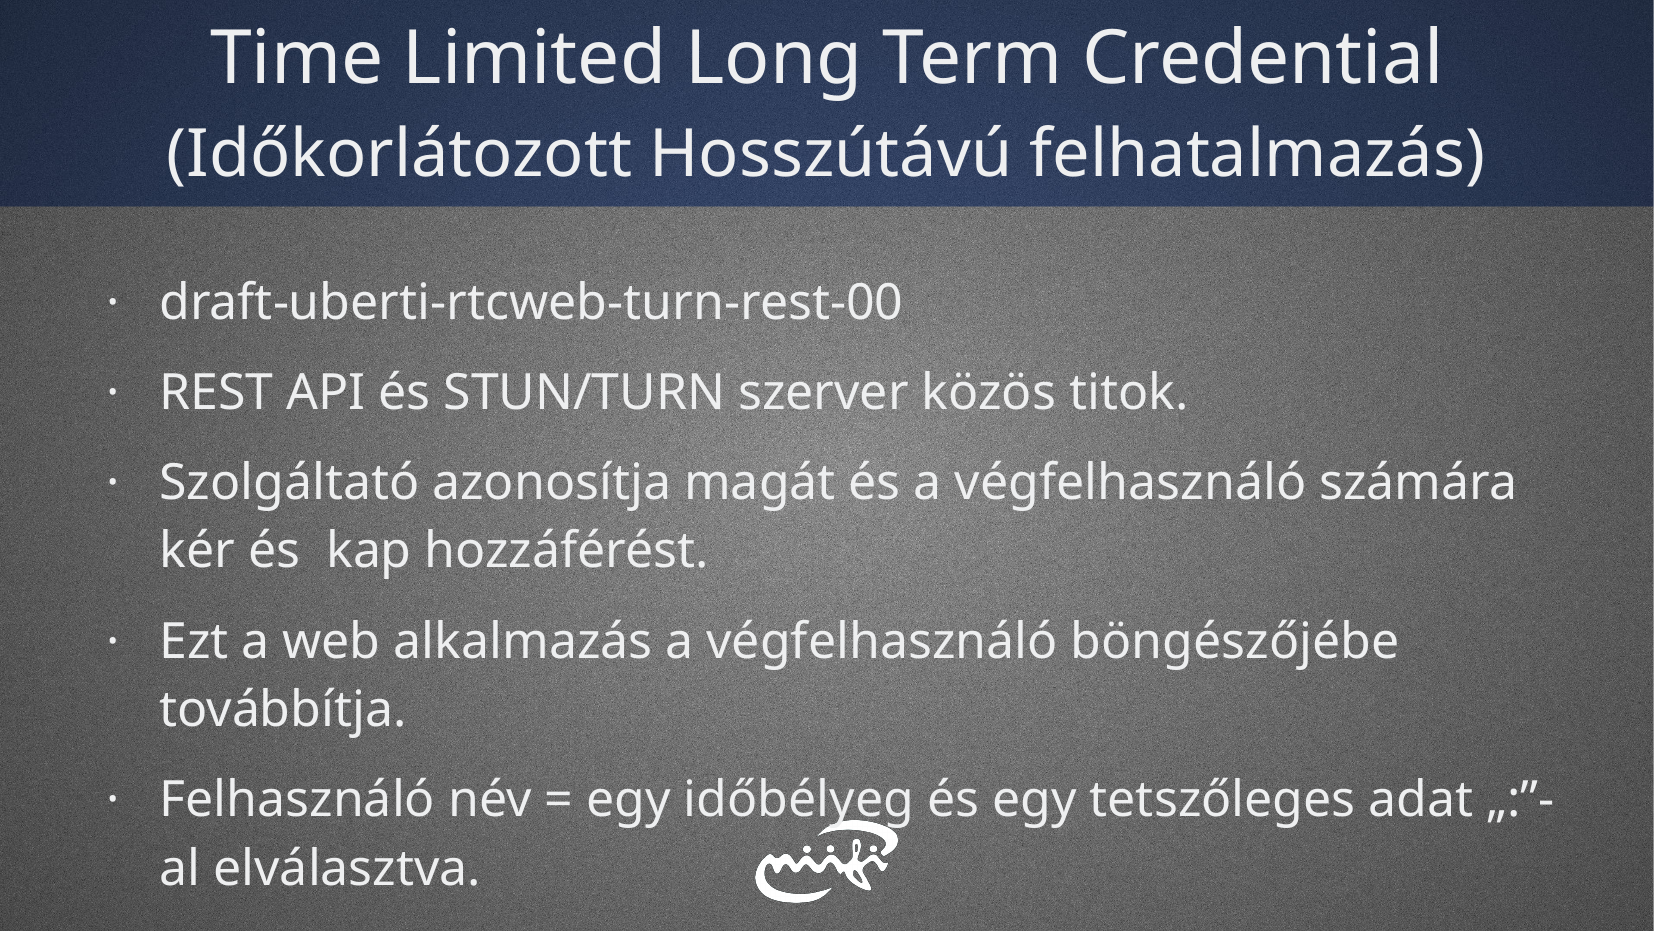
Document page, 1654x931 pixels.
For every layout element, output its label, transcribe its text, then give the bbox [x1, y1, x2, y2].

picture [0, 0, 1654, 931]
title Time Limited Long Term Credential (Időkorlátozott Hosszútávú felhatalmazás) [88, 16, 1565, 183]
list draft-uberti-rtcweb-turn-rest-00 REST API és STUN/TURN szerver közös titok. Szolgáltató azonosítja magát és a végfelhasználó számára kér és kap hozzáférést. Ezt a web alkalmazás a végfelhasználó böngészőjébe továbbítja. Felhasználó név = egy időbélyeg és egy tetszőleges adat „:”-al elválasztva. [88, 265, 1565, 822]
